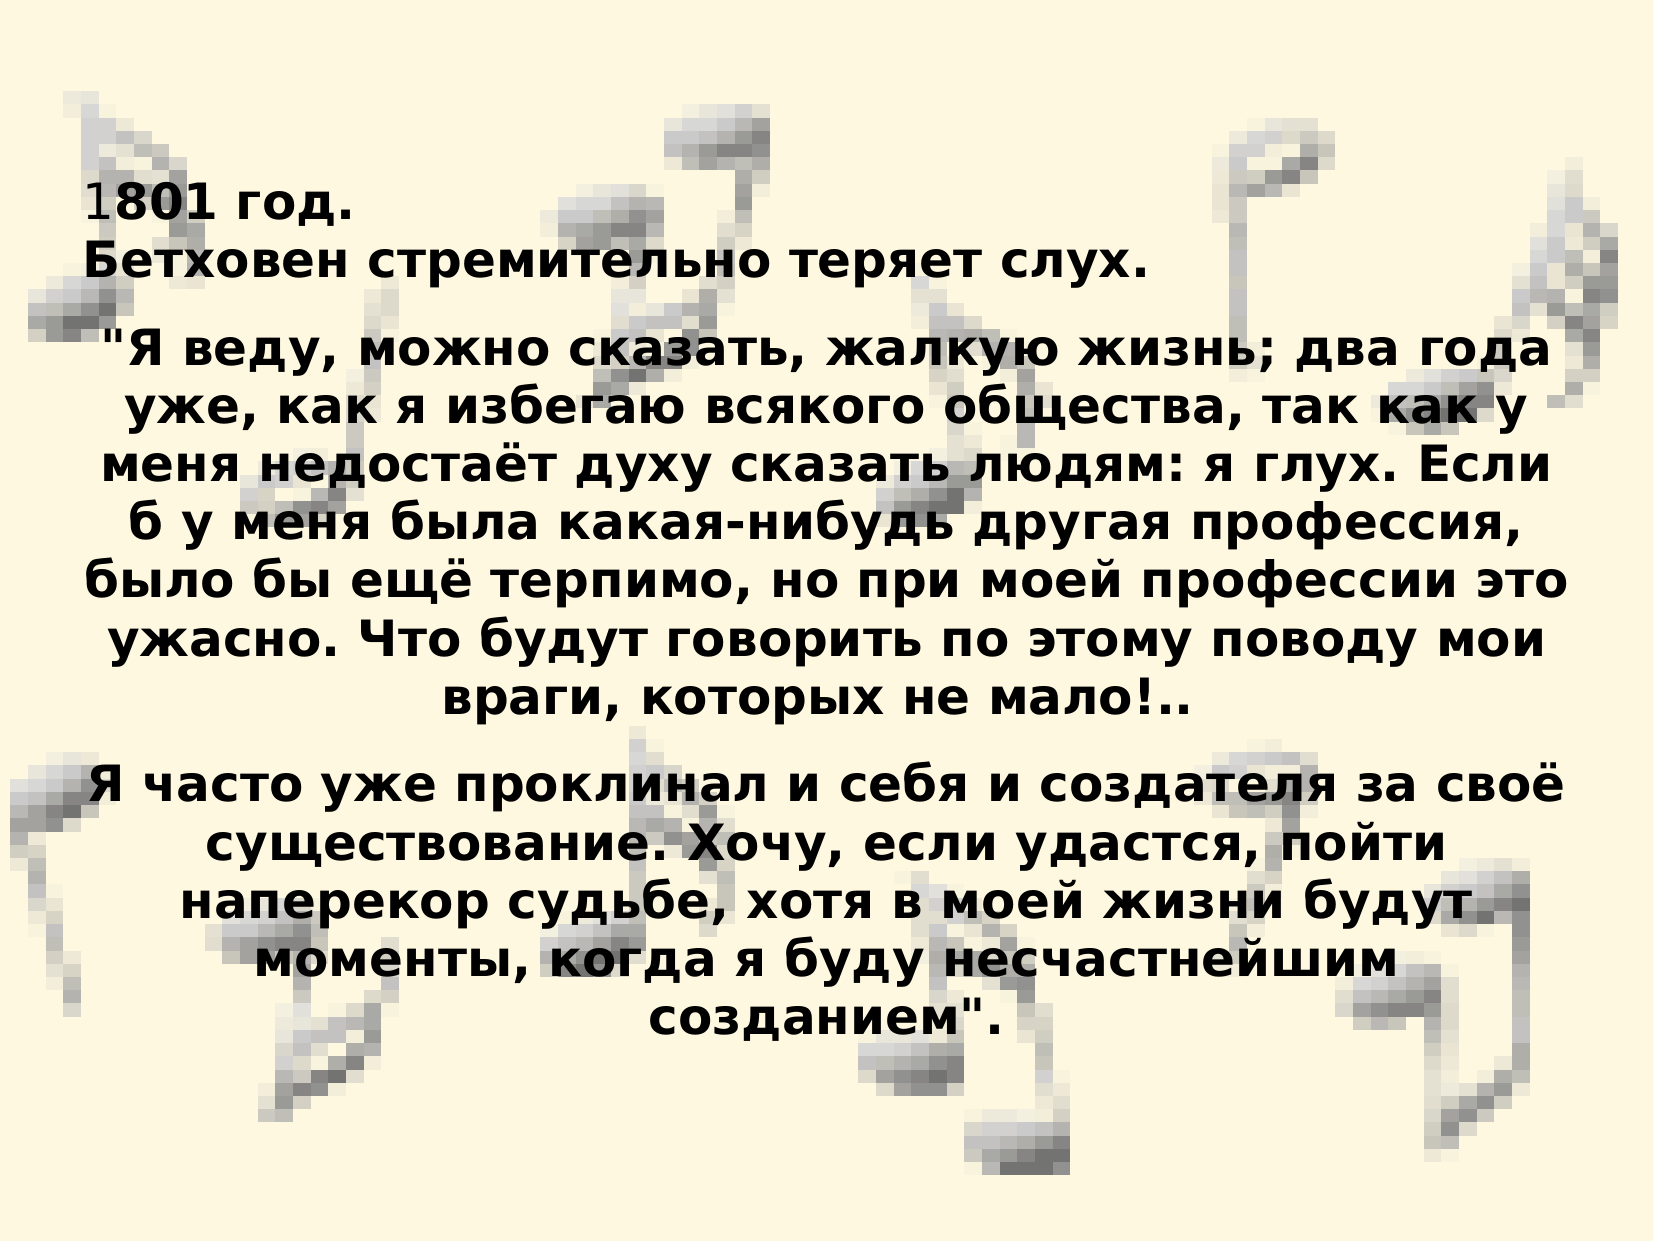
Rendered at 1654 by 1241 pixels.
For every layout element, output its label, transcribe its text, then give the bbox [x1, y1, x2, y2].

subtitle 1801 год. Бетховен стремительно теряет слух. "Я веду, можно сказать, жалкую жизнь; два года уже, как я избегаю всякого общества, так как у меня недостаёт духу сказать людям: я глух. Если б у меня была какая-нибудь другая профессия, было бы ещё терпимо, но при моей профессии это ужасно. Что будут говорить по этому поводу мои враги, которых не мало!.. Я часто уже проклинал и себя и создателя за своё существование. Хочу, если удастся, пойти наперекор судьбе, хотя в моей жизни будут моменты, когда я буду несчастнейшим созданием". [82, 118, 1571, 1102]
picture [0, 0, 1654, 1241]
